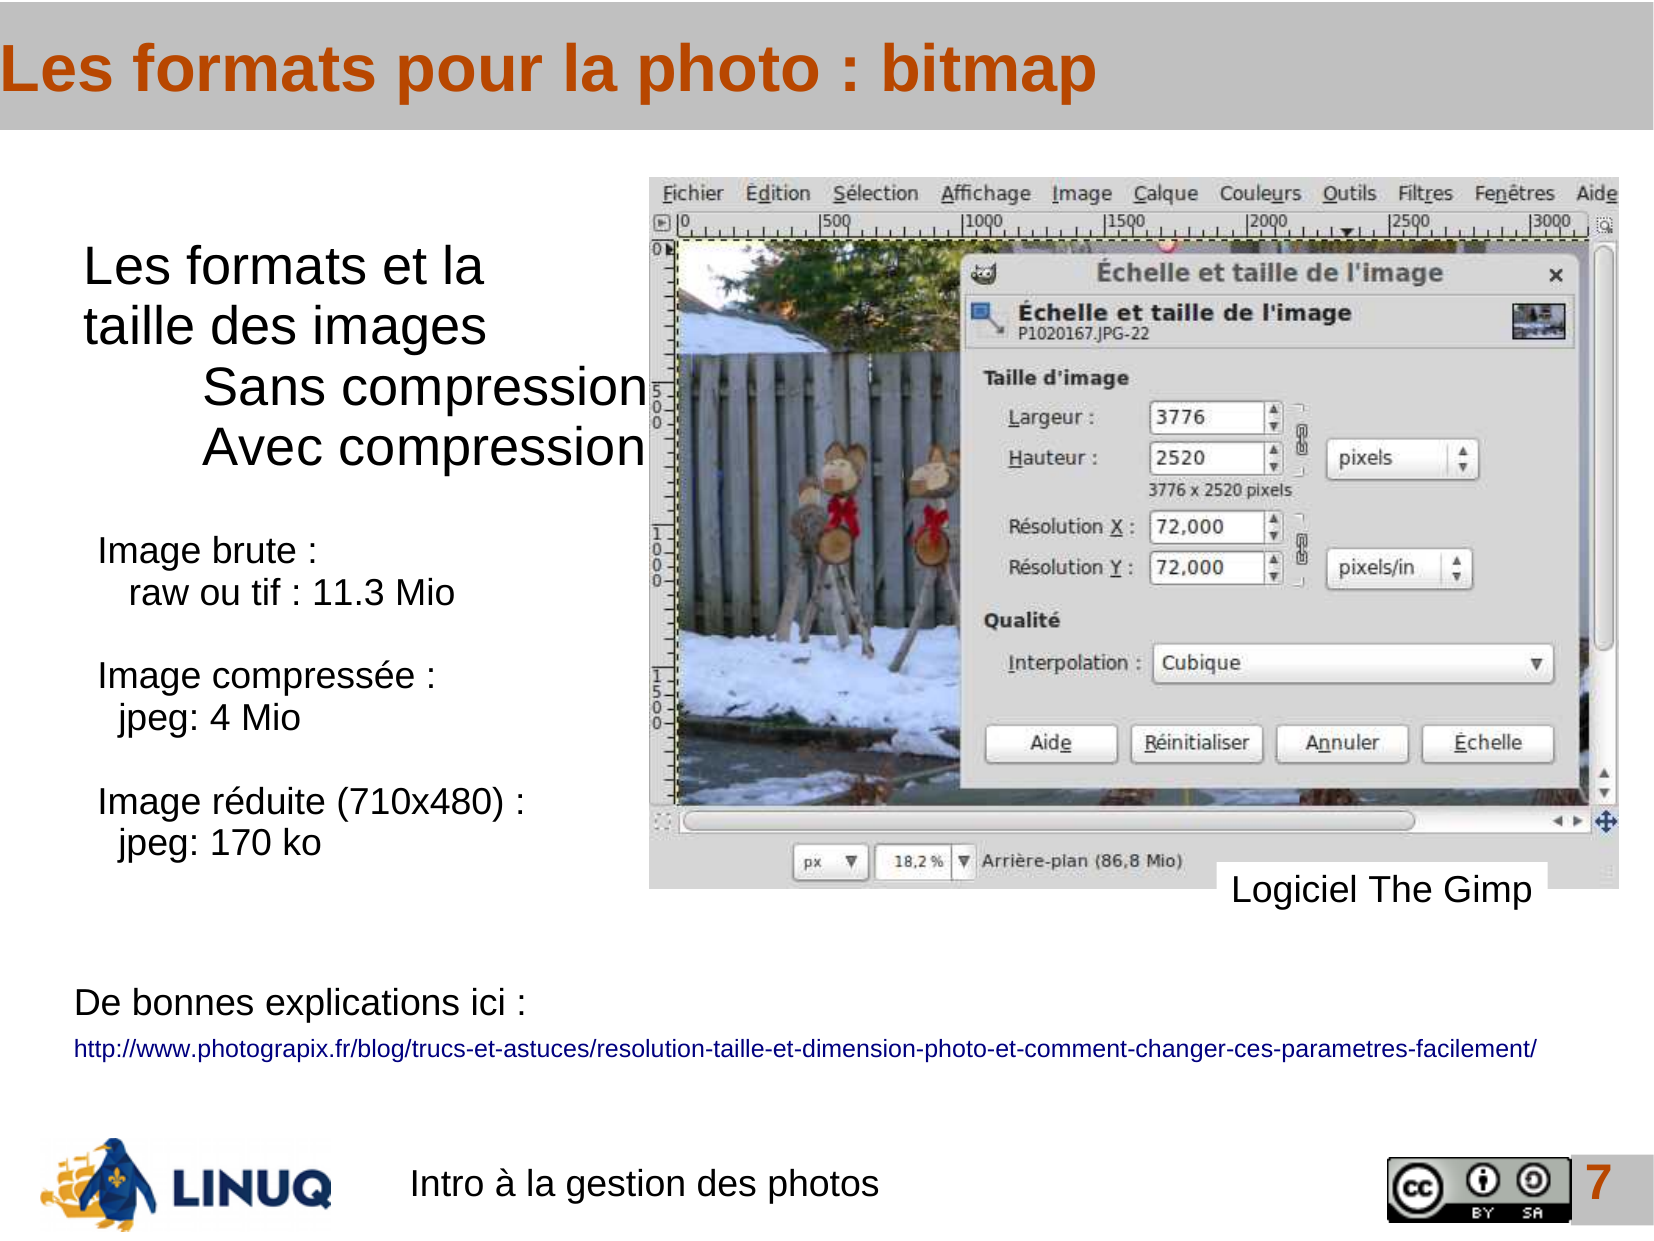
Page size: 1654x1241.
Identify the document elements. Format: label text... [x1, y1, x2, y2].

picture [40, 1138, 331, 1232]
text_box Image brute : raw ou tif : 11.3 Mio Image compressée : jpeg: 4 Mio Image réduite (710x480) : jpeg: 170 ko [82, 519, 556, 955]
text_box Logiciel The Gimp [1216, 862, 1547, 923]
text_box Les formats et la taille des images Sans compression Avec compression [69, 225, 621, 524]
picture [1387, 1157, 1572, 1223]
picture [649, 177, 1619, 889]
text_box http://www.photograpix.fr/blog/trucs-et-astuces/resolution-taille-et-dimension-photo-et-comment-changer-ces-parametres-facilement/ [59, 1027, 1571, 1099]
title Les formats pour la photo : bitmap [0, 2, 1654, 130]
text_box De bonnes explications ici : [59, 974, 542, 1035]
